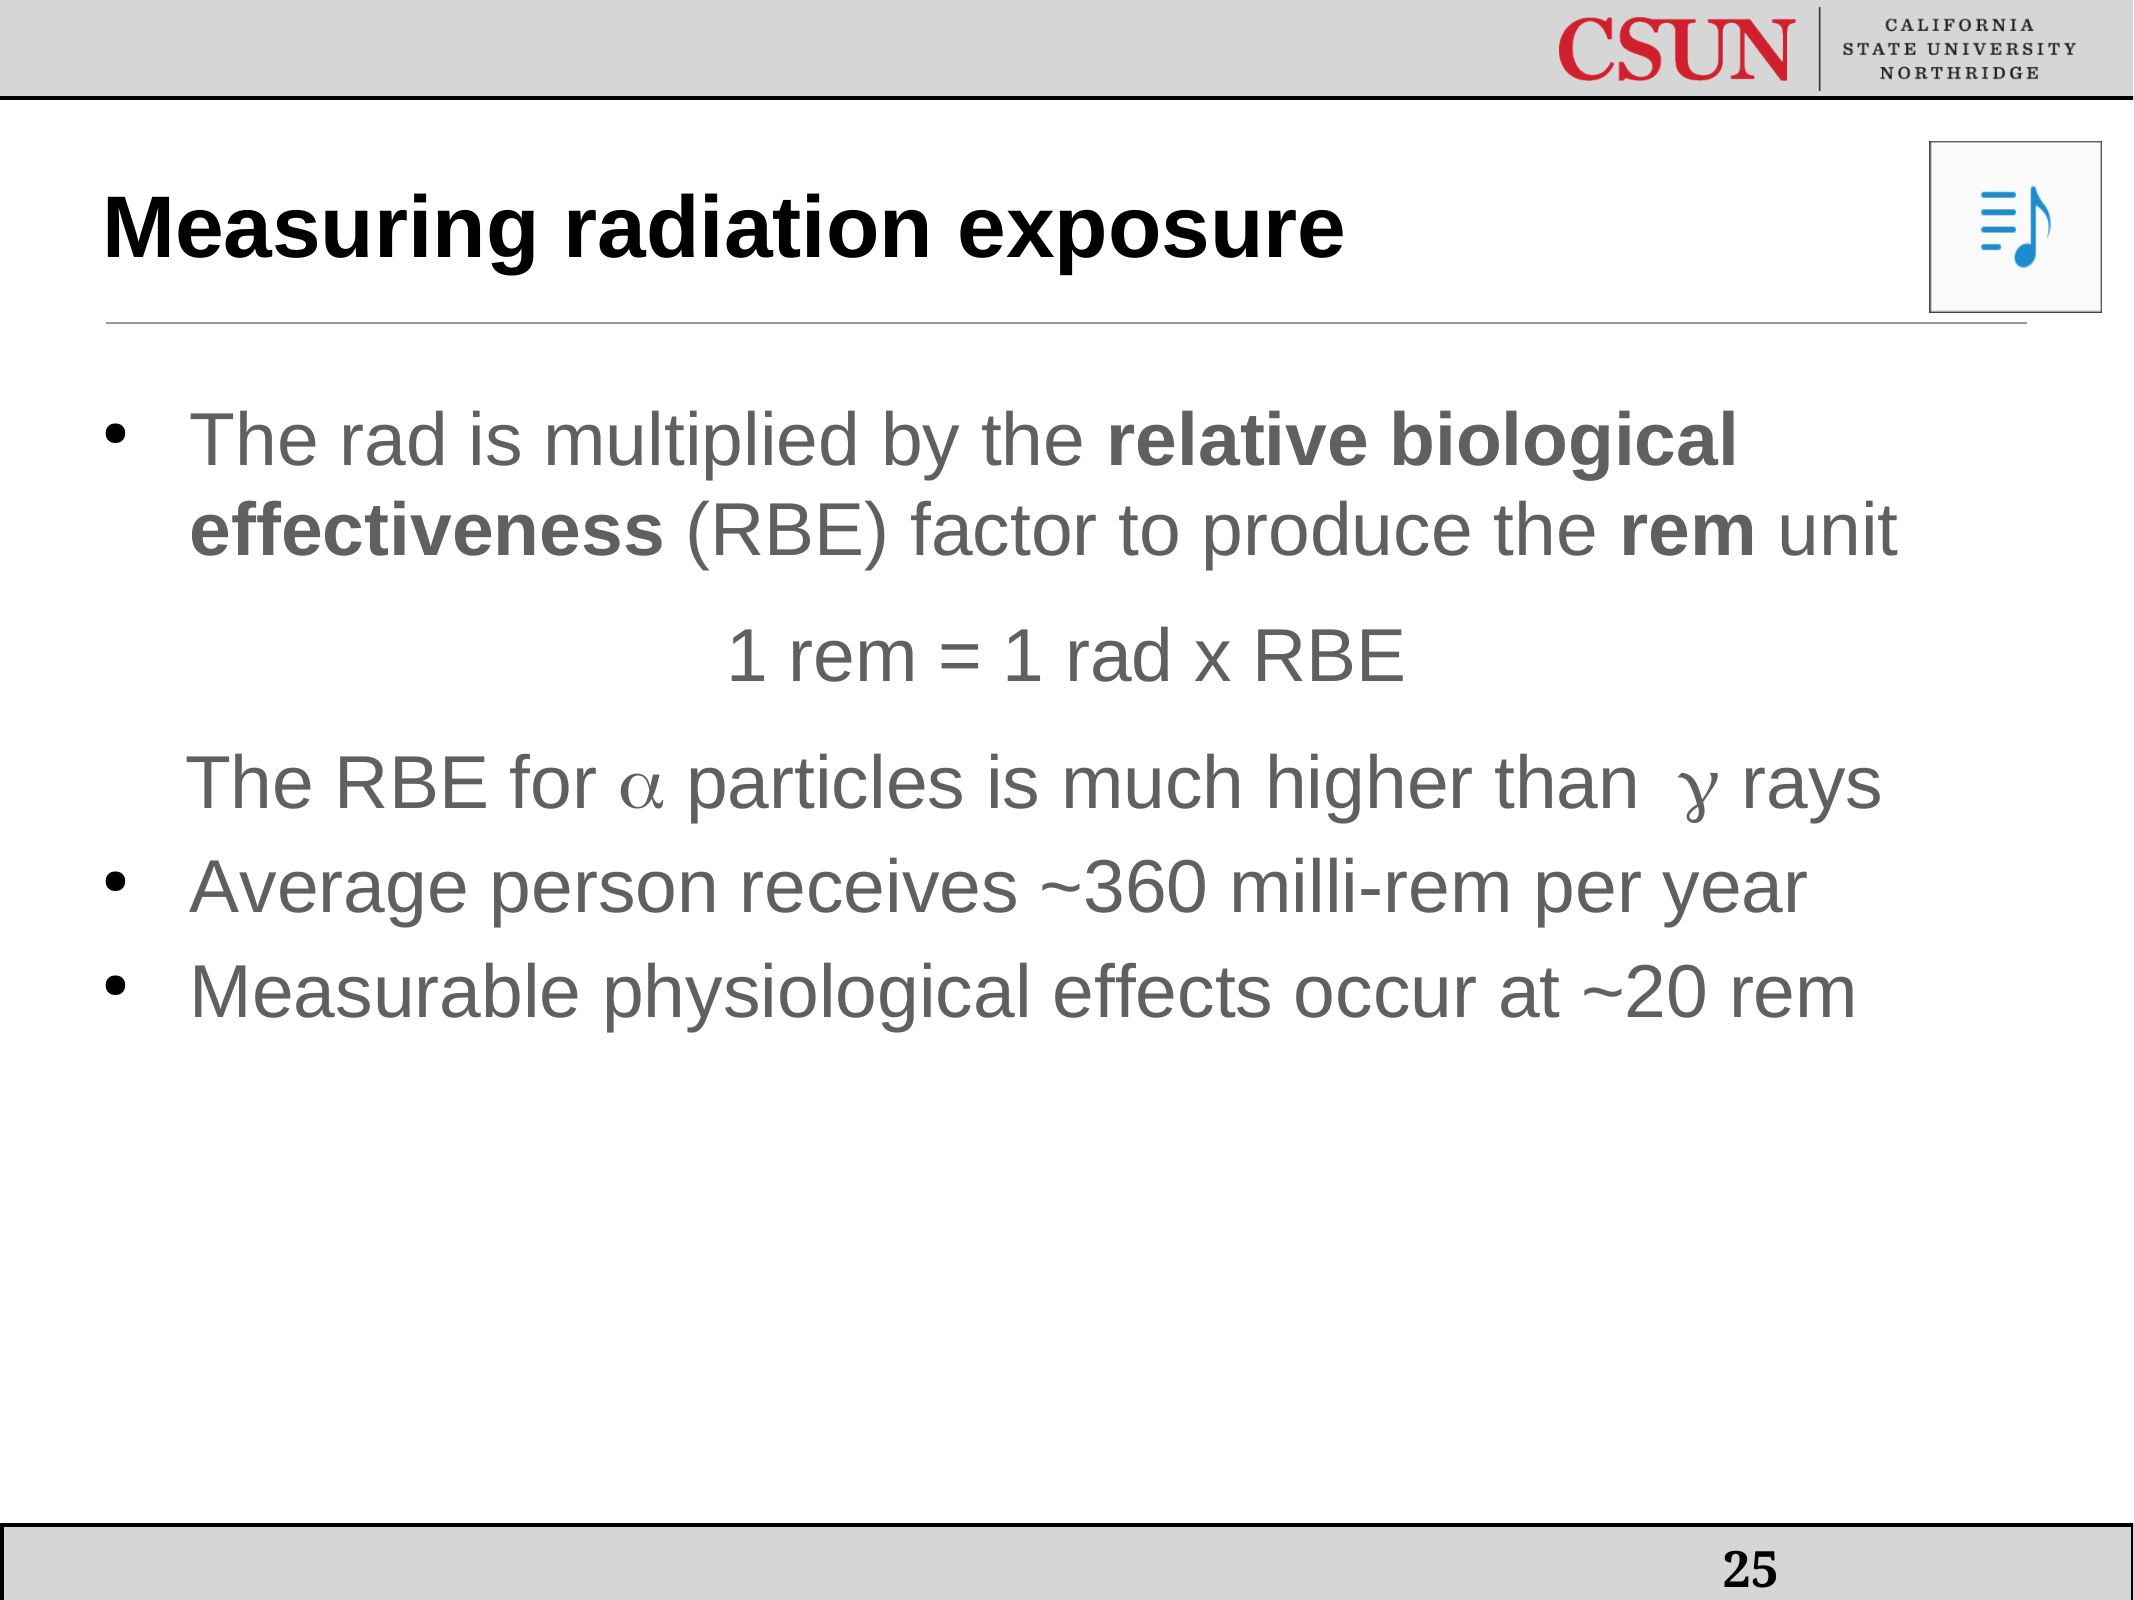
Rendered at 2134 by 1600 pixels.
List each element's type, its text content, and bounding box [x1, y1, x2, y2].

list The rad is multiplied by the relative biological effectiveness (RBE) factor to produce the rem unit 1 rem = 1 rad x RBE The RBE for  particles is much higher than rays Average person receives ~360 milli-rem per year Measurable physiological effects occur at ~20 rem [93, 382, 2040, 1460]
text_box [1928, 139, 2104, 315]
picture [1559, 7, 2076, 91]
title Measuring radiation exposure [93, 104, 2040, 284]
